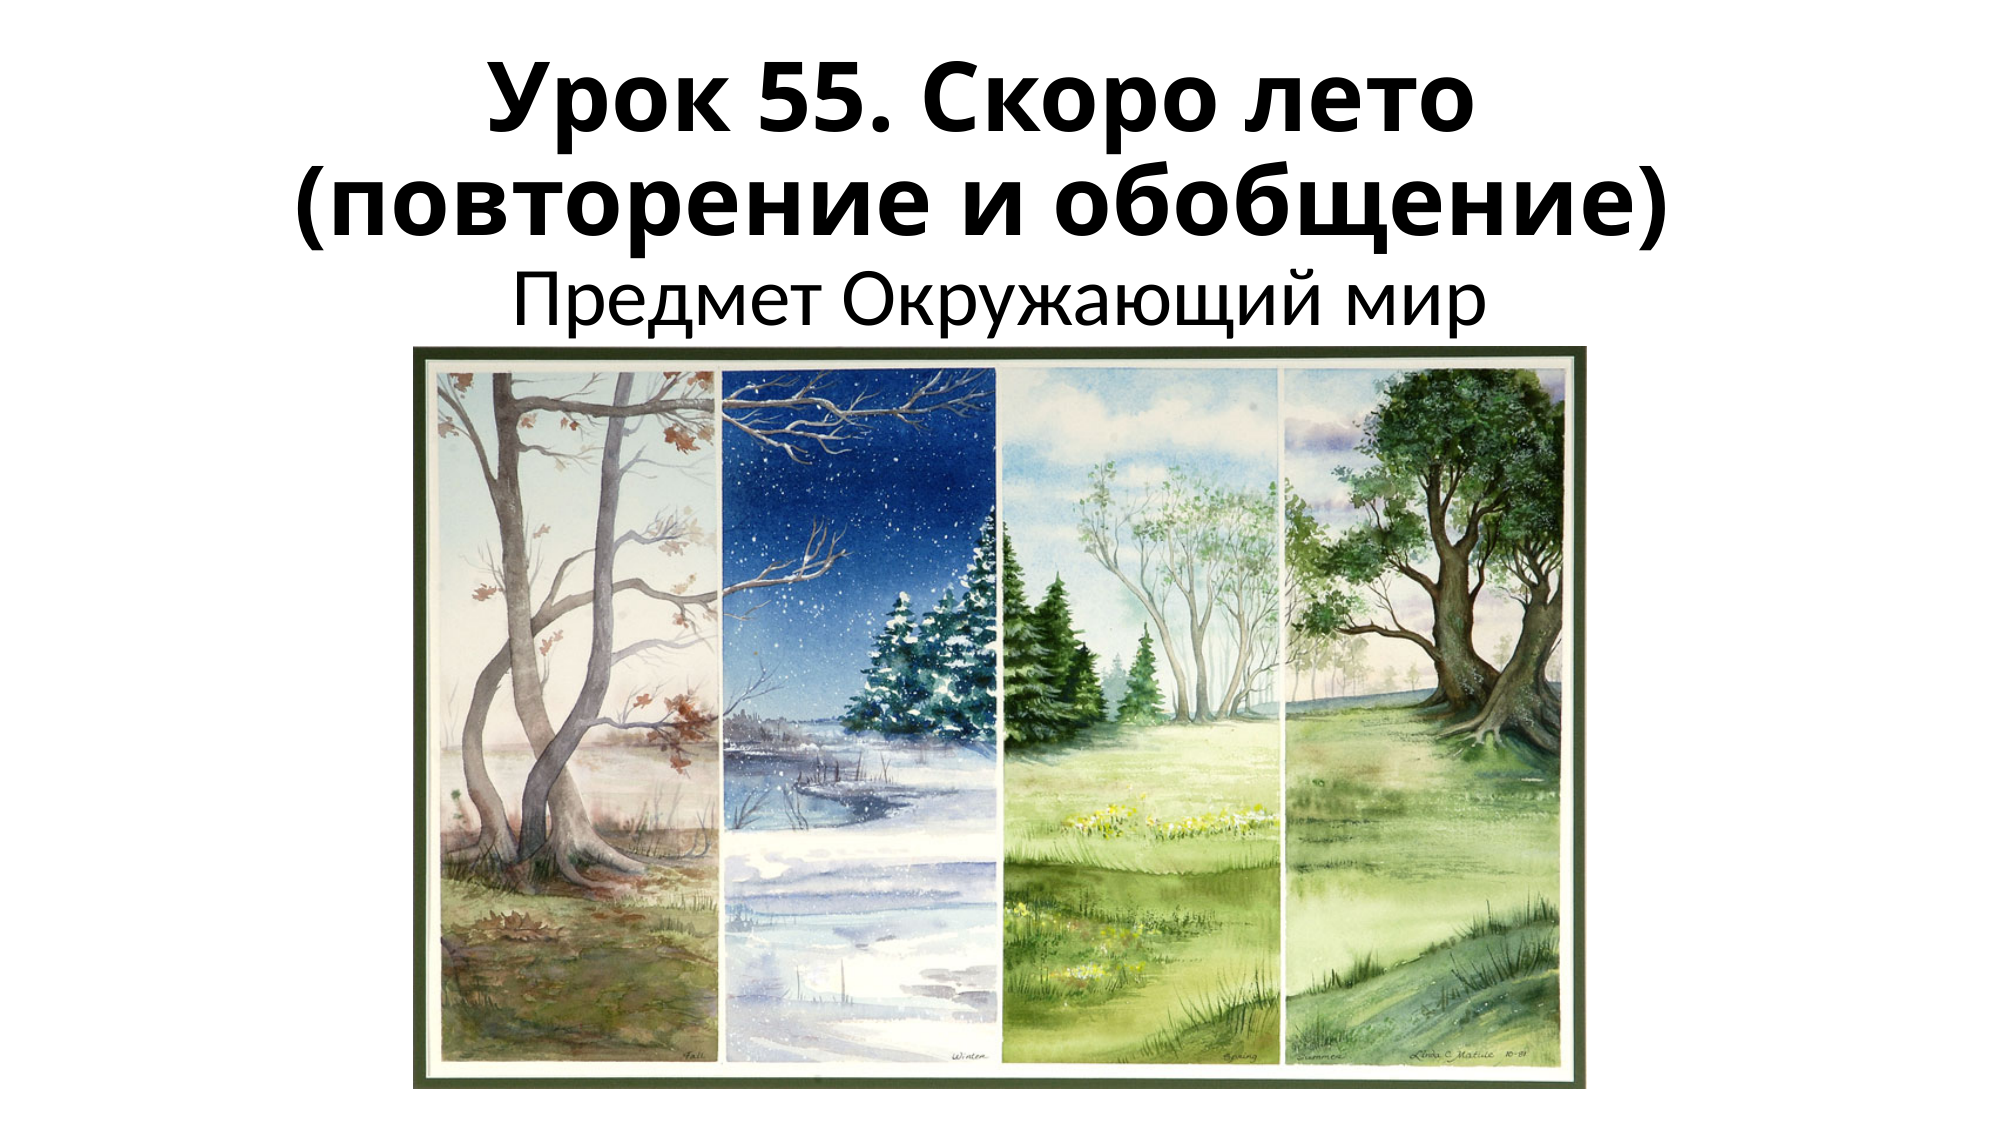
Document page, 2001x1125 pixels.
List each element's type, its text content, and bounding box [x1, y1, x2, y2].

title Урок 55. Скоро лето (повторение и обобщение) [232, 0, 1733, 265]
picture [413, 346, 1587, 1089]
subtitle Предмет Окружающий мир [249, 246, 1750, 378]
